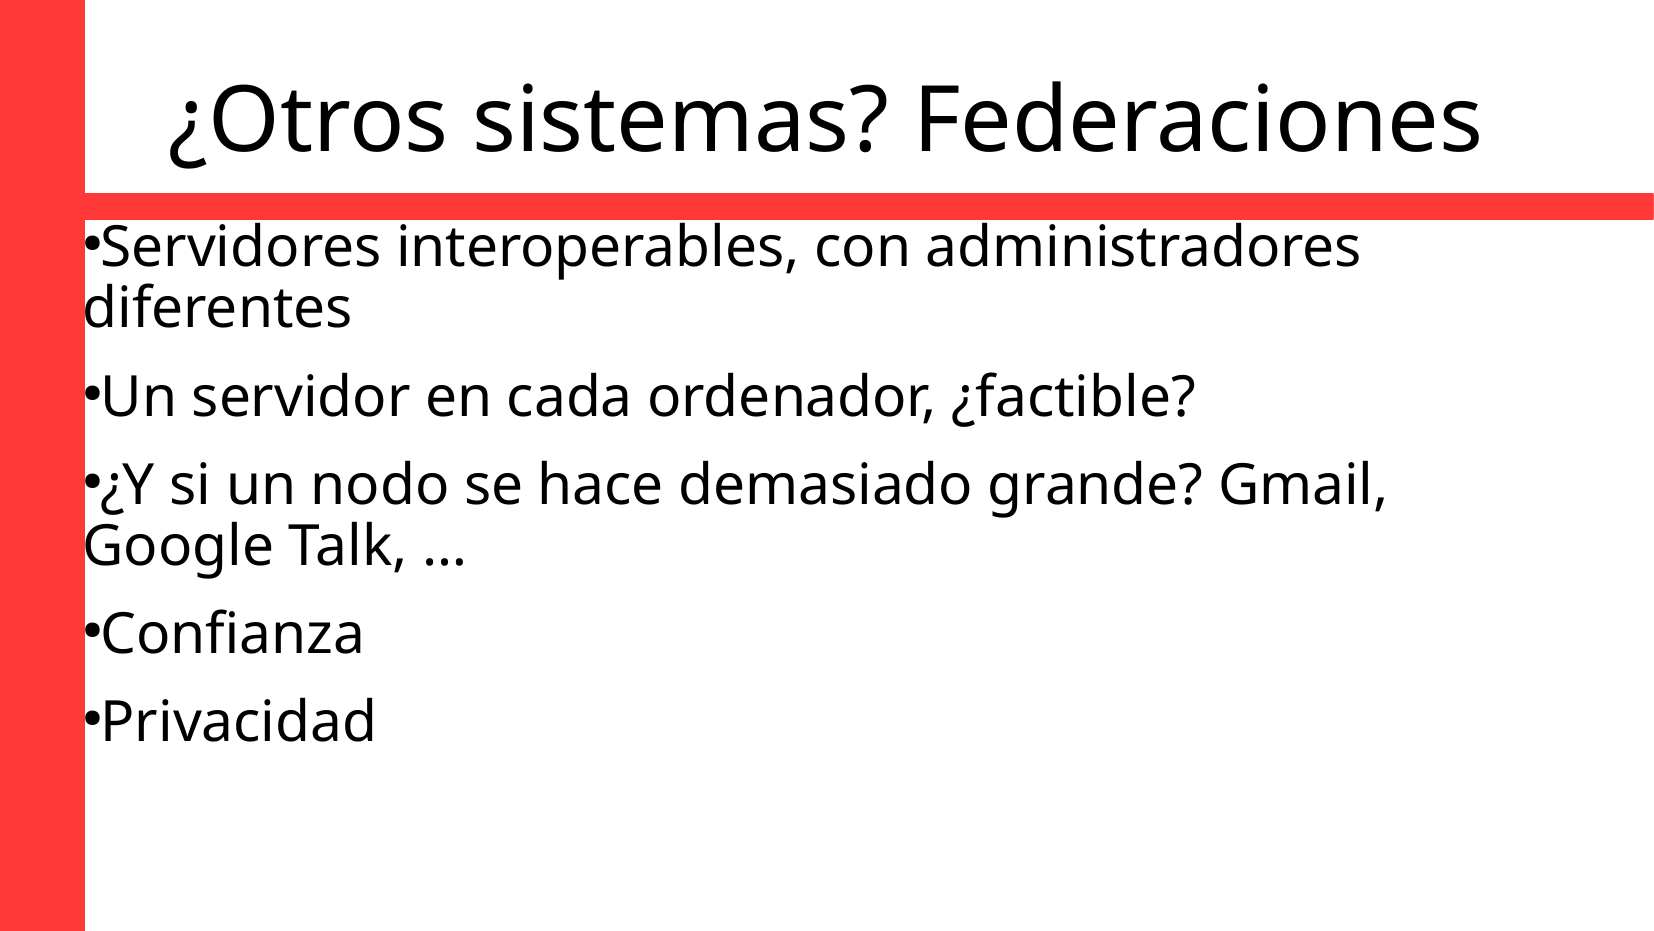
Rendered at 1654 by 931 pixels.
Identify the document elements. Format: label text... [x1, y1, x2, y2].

title ¿Otros sistemas? Federaciones [82, 37, 1571, 193]
list Servidores interoperables, con administradores diferentes Un servidor en cada ordenador, ¿factible? ¿Y si un nodo se hace demasiado grande? Gmail, Google Talk, … Confianza Privacidad [82, 217, 1571, 758]
